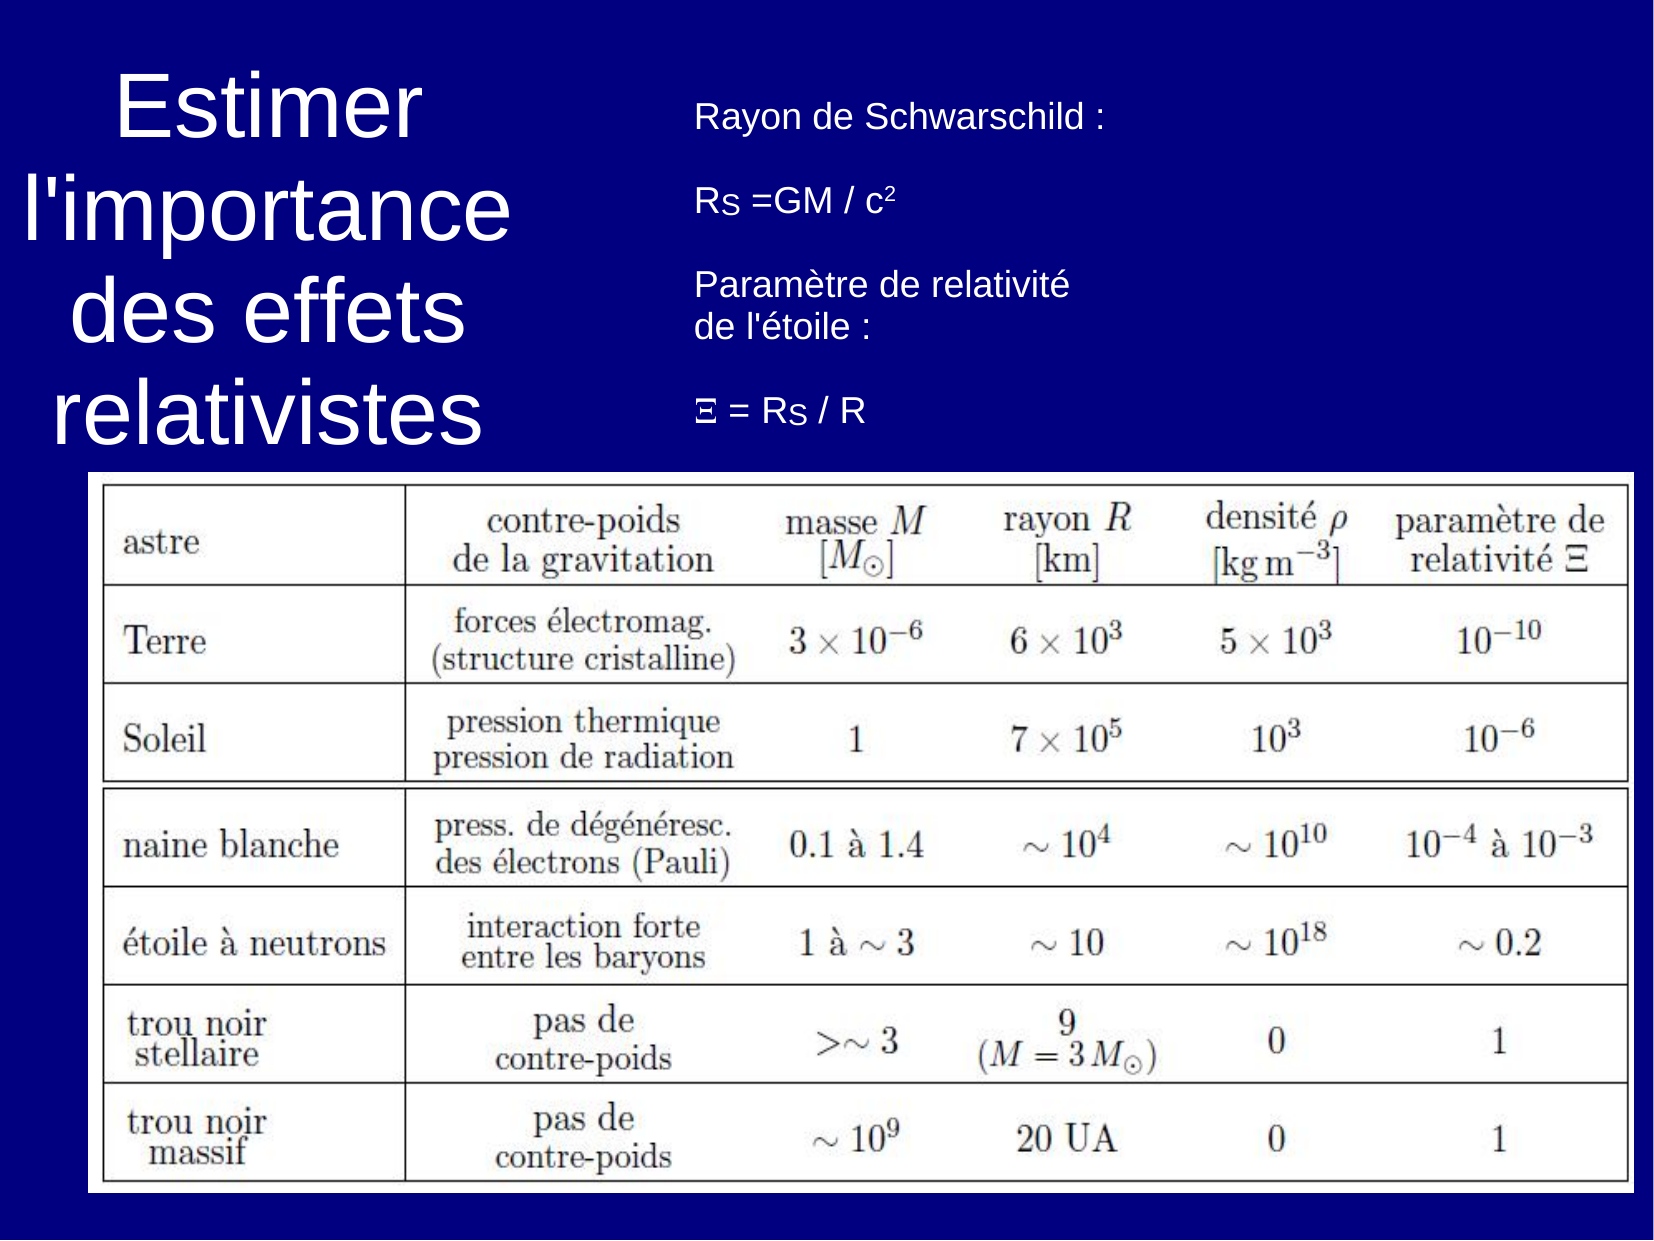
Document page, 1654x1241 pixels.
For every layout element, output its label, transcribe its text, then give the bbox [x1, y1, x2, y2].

title Estimer l'importance des effets relativistes [0, 54, 538, 465]
picture [88, 472, 1634, 1193]
text_box Rayon de Schwarschild : RS =GM / c2 Paramètre de relativité de l'étoile : X = RS / R [679, 88, 1120, 457]
